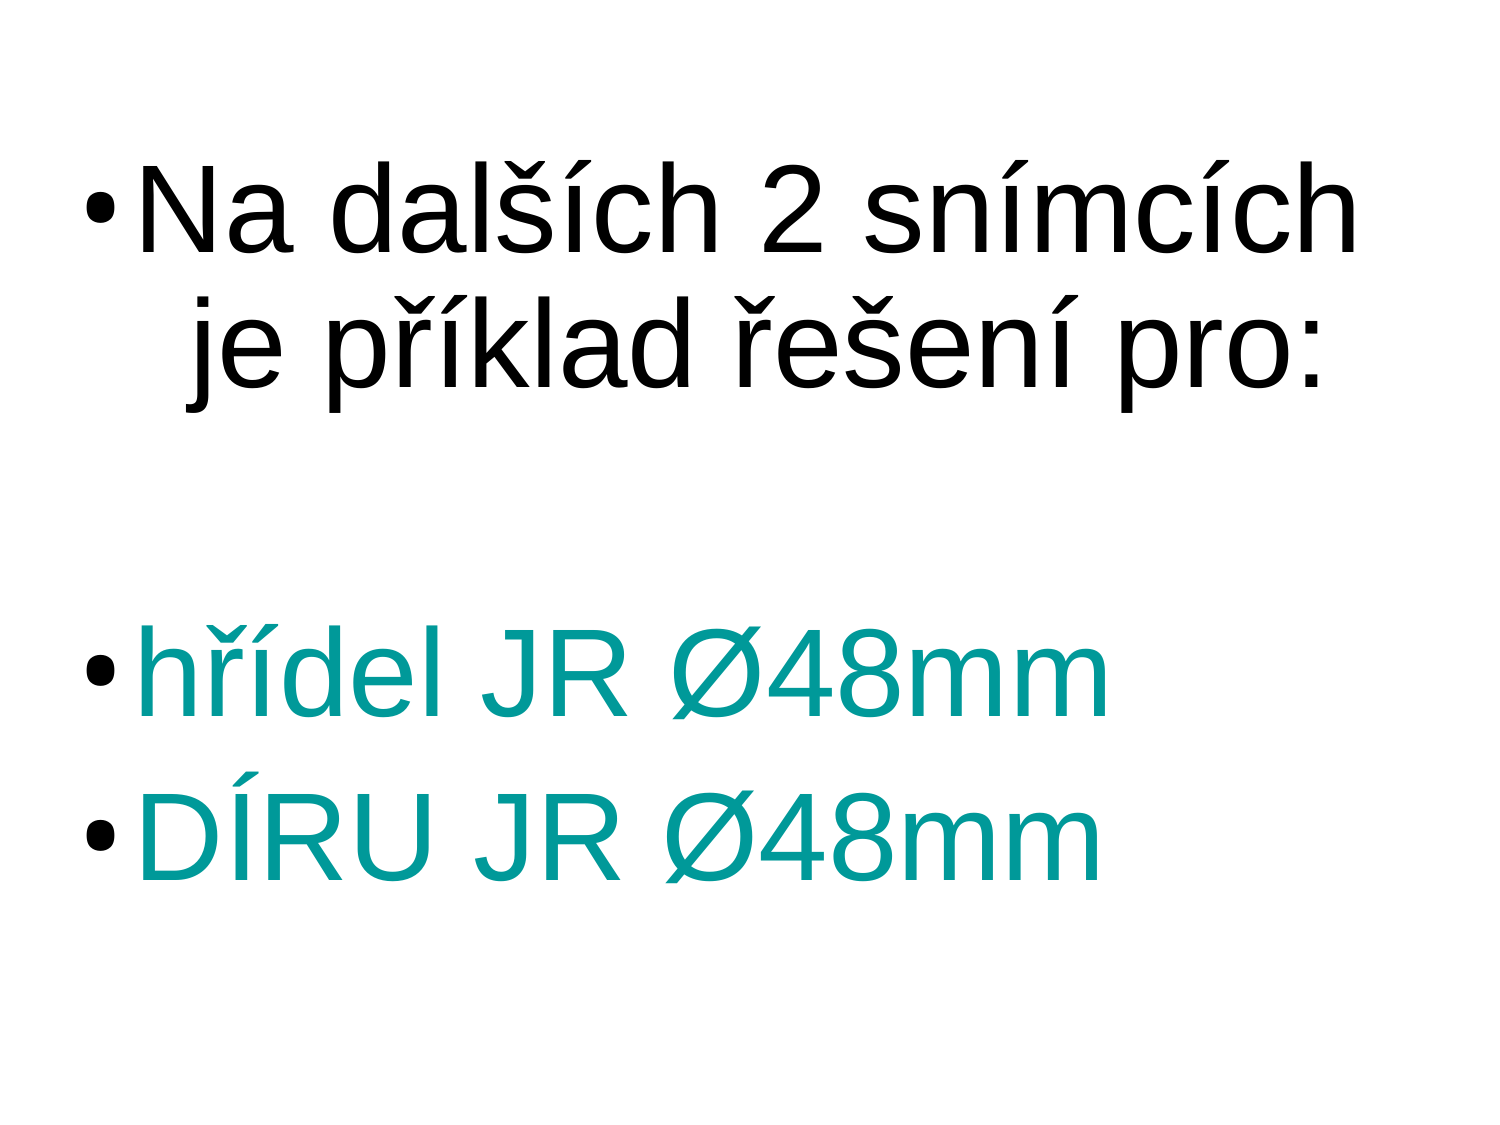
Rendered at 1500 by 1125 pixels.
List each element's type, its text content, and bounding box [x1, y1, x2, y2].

list Na dalších 2 snímcích je příklad řešení pro: hřídel JR Ø48mm DÍRU JR Ø48mm [62, 137, 1413, 943]
